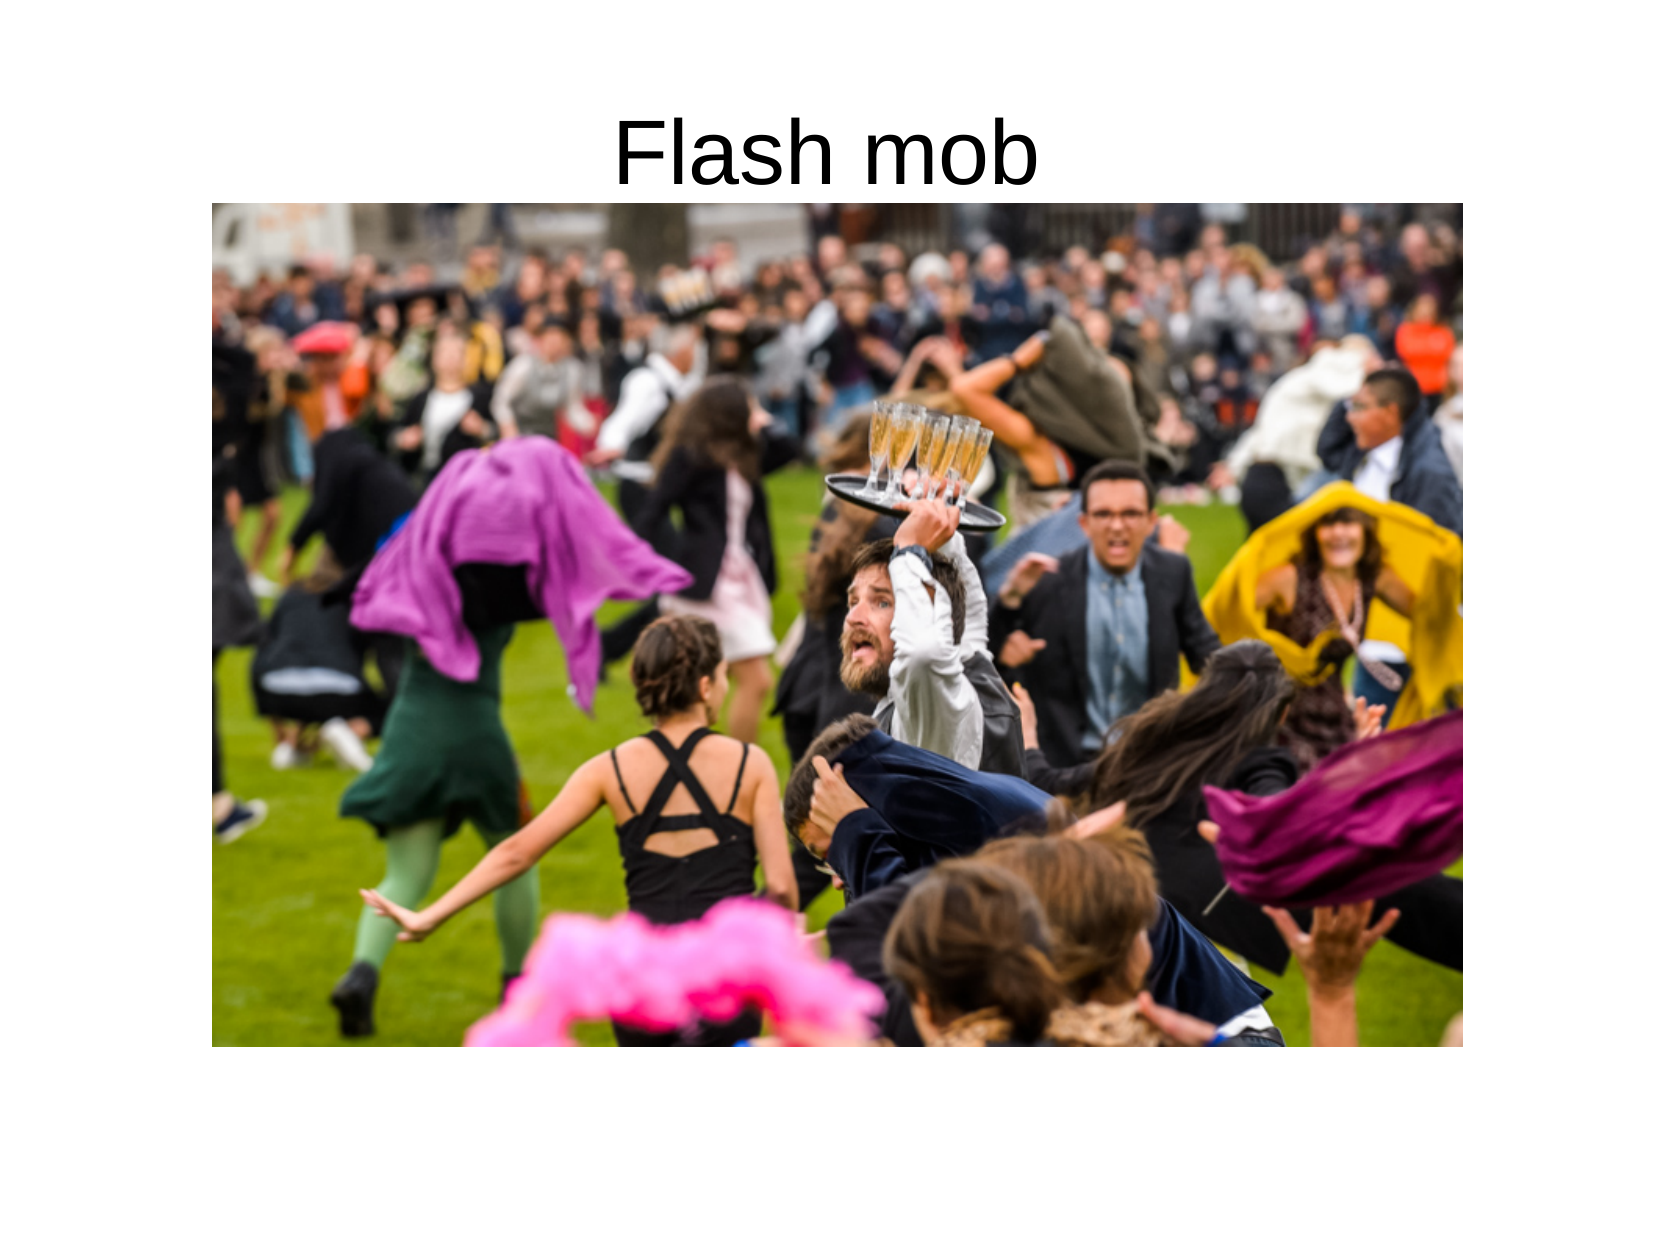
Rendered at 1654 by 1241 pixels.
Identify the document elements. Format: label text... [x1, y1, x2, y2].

picture [212, 203, 1463, 1047]
title Flash mob [82, 49, 1571, 257]
